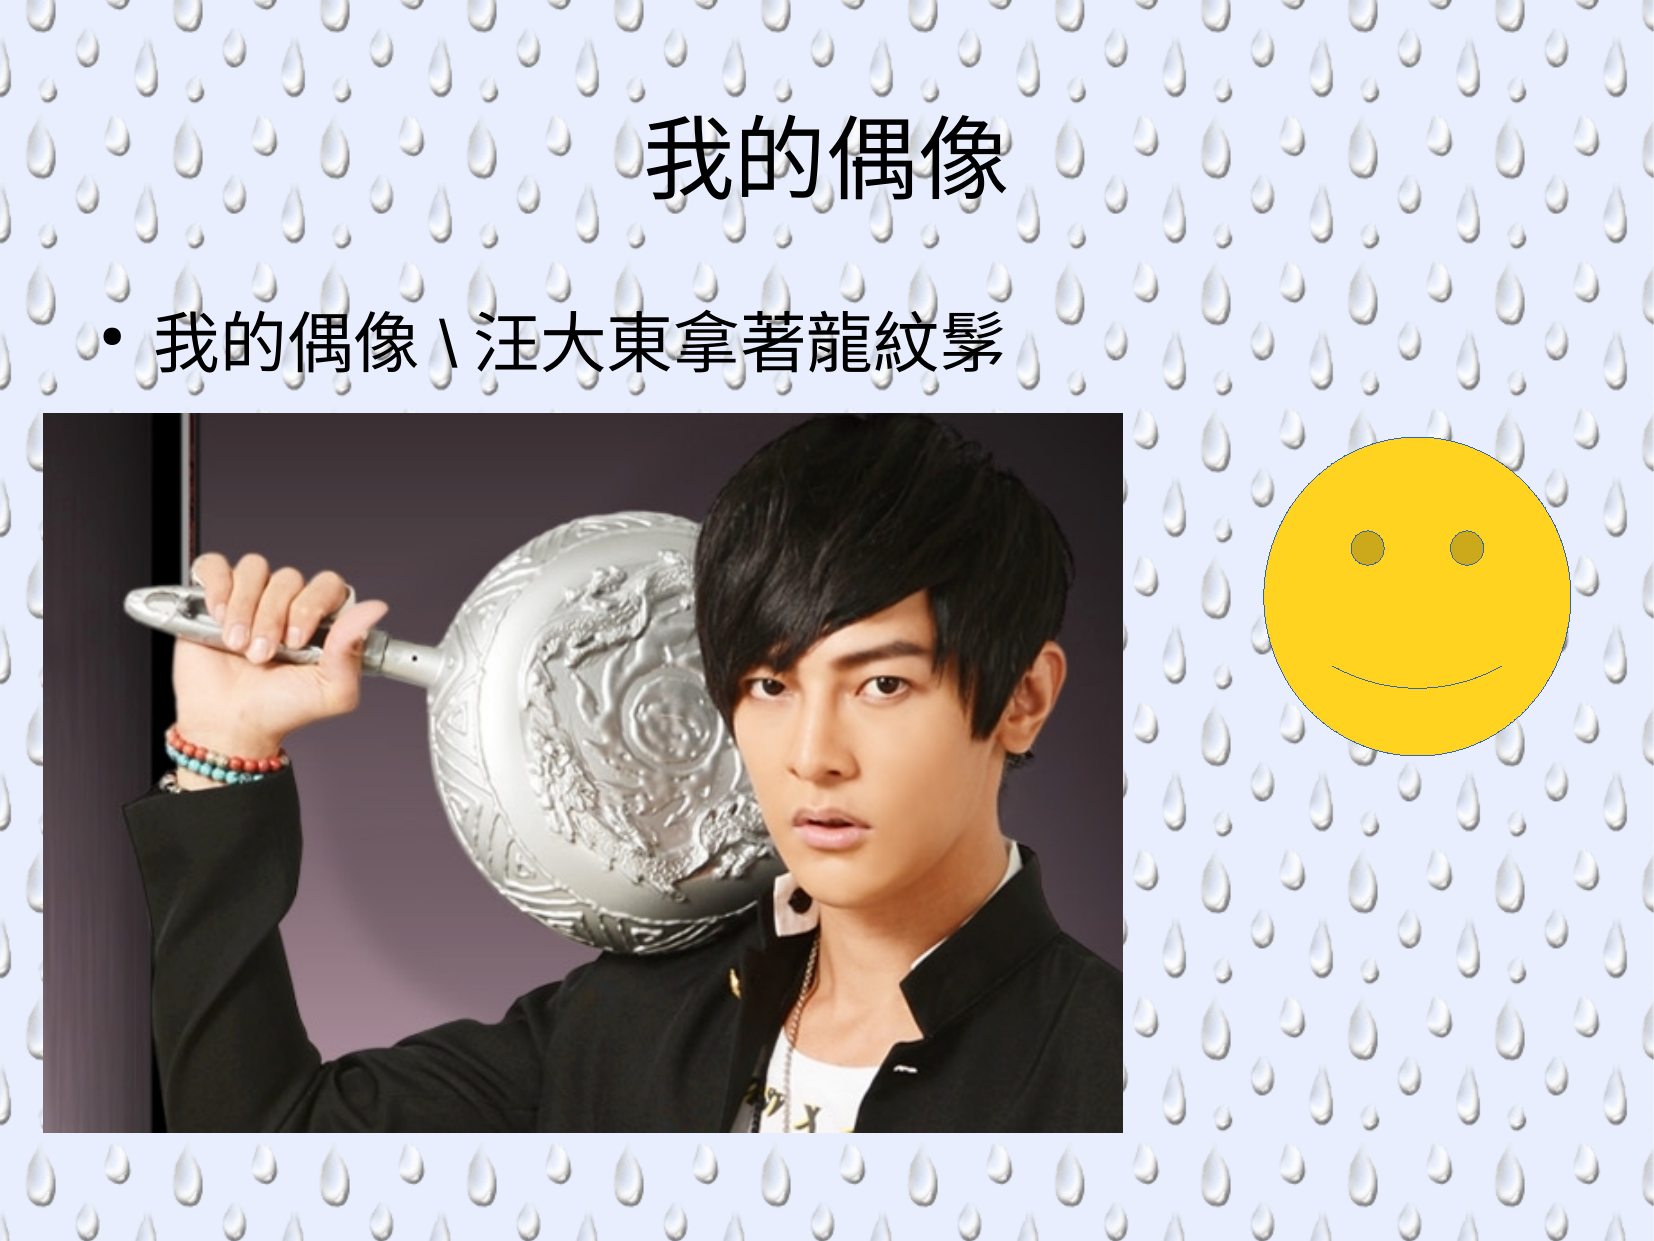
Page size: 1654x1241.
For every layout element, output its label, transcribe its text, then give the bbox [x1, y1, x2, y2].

picture [0, 0, 1654, 1241]
text_box [1263, 437, 1571, 756]
title 我的偶像 [82, 49, 1571, 257]
list 我的偶像\汪大東拿著龍紋髳 [82, 290, 1571, 1010]
